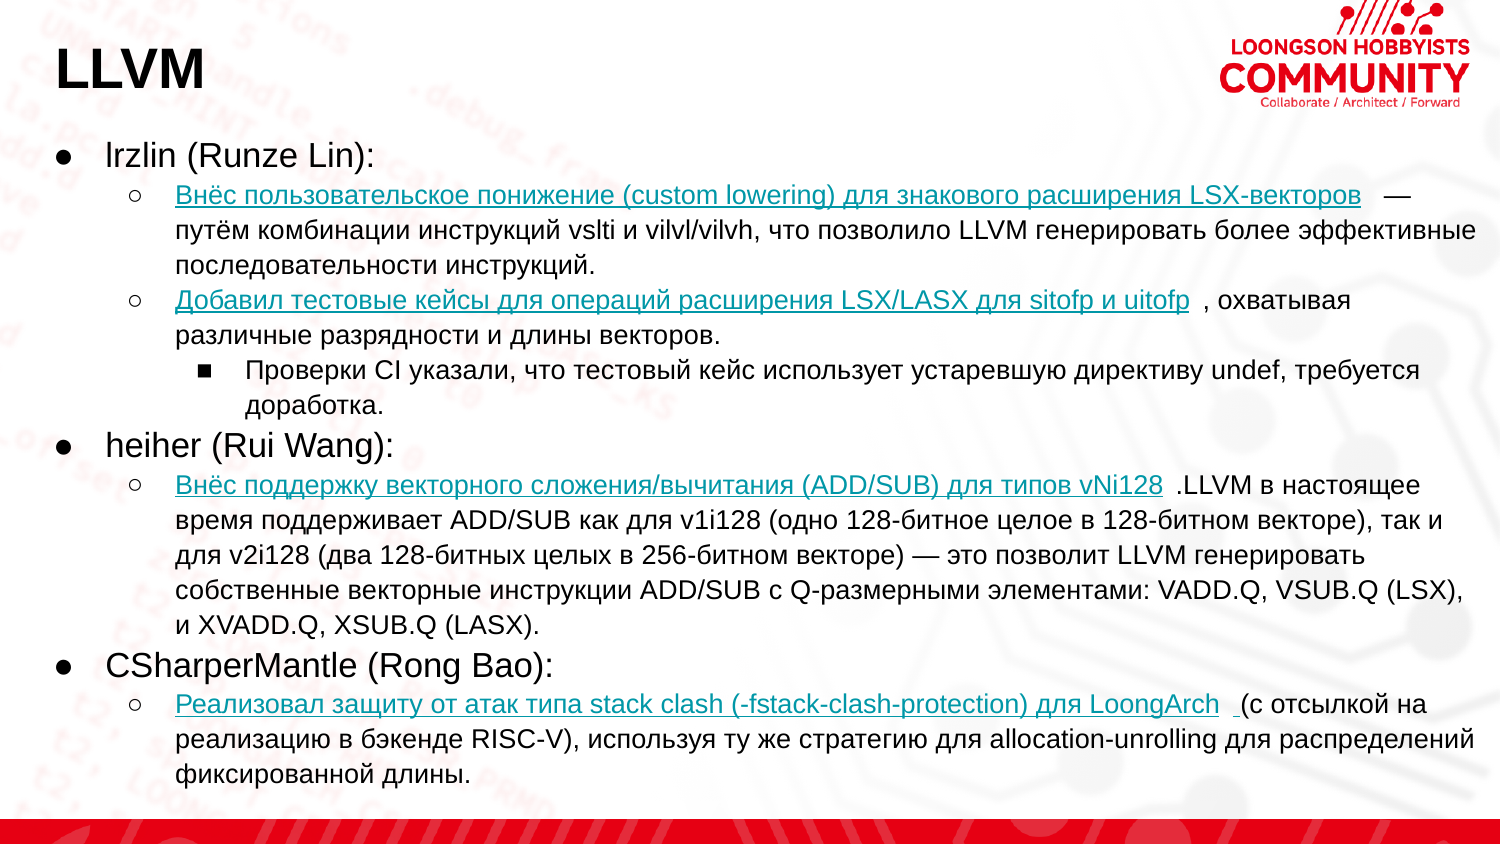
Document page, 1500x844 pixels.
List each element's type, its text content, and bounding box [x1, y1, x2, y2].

picture [0, 0, 1500, 844]
list lrzlin (Runze Lin): Внёс пользовательское понижение (custom lowering) для знакового расширения LSX-векторов — путём комбинации инструкций vslti и vilvl/vilvh, что позволило LLVM генерировать более эффективные последовательности инструкций. Добавил тестовые кейсы для операций расширения LSX/LASX для sitofp и uitofp, охватывая различные разрядности и длины векторов. Проверки CI указали, что тестовый кейс использует устаревшую директиву undef, требуется доработка. heiher (Rui Wang): Внёс поддержку векторного сложения/вычитания (ADD/SUB) для типов vNi128.LLVM в настоящее время поддерживает ADD/SUB как для v1i128 (одно 128-битное целое в 128-битном векторе), так и для v2i128 (два 128-битных целых в 256-битном векторе) — это позволит LLVM генерировать собственные векторные инструкции ADD/SUB с Q-размерными элементами: VADD.Q, VSUB.Q (LSX), и XVADD.Q, XSUB.Q (LASX). CSharperMantle (Rong Bao): Реализовал защиту от атак типа stack clash (-fstack-clash-protection) для LoongArch (с отсылкой на реализацию в бэкенде RISC-V), используя ту же стратегию для allocation-unrolling для распределений фиксированной длины. [20, 115, 1500, 808]
title LLVM [40, 21, 1438, 115]
